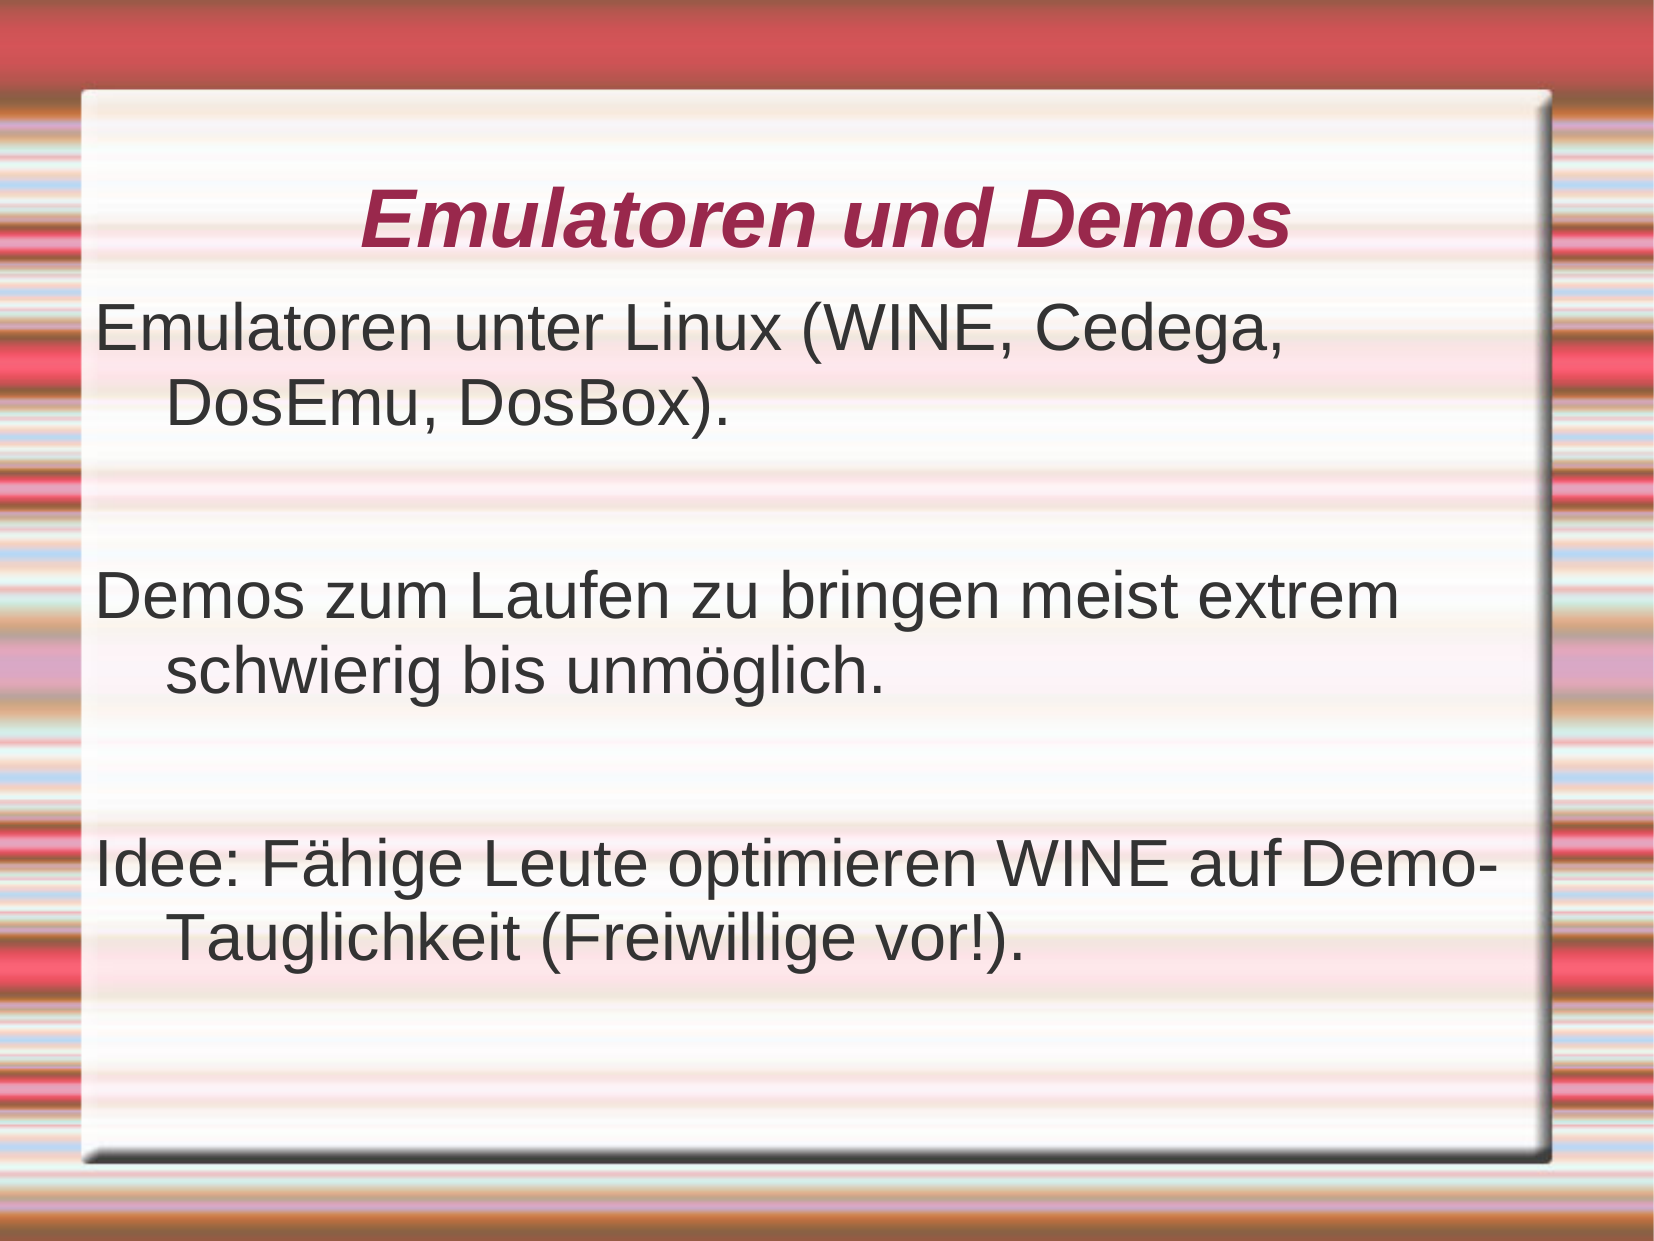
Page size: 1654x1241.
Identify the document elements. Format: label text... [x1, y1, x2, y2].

list Emulatoren unter Linux (WINE, Cedega, DosEmu, DosBox). Demos zum Laufen zu bringen meist extrem schwierig bis unmöglich. Idee: Fähige Leute optimieren WINE auf Demo-Tauglichkeit (Freiwillige vor!). [82, 290, 1571, 976]
title Emulatoren und Demos [121, 114, 1534, 290]
picture [0, 0, 1654, 1241]
